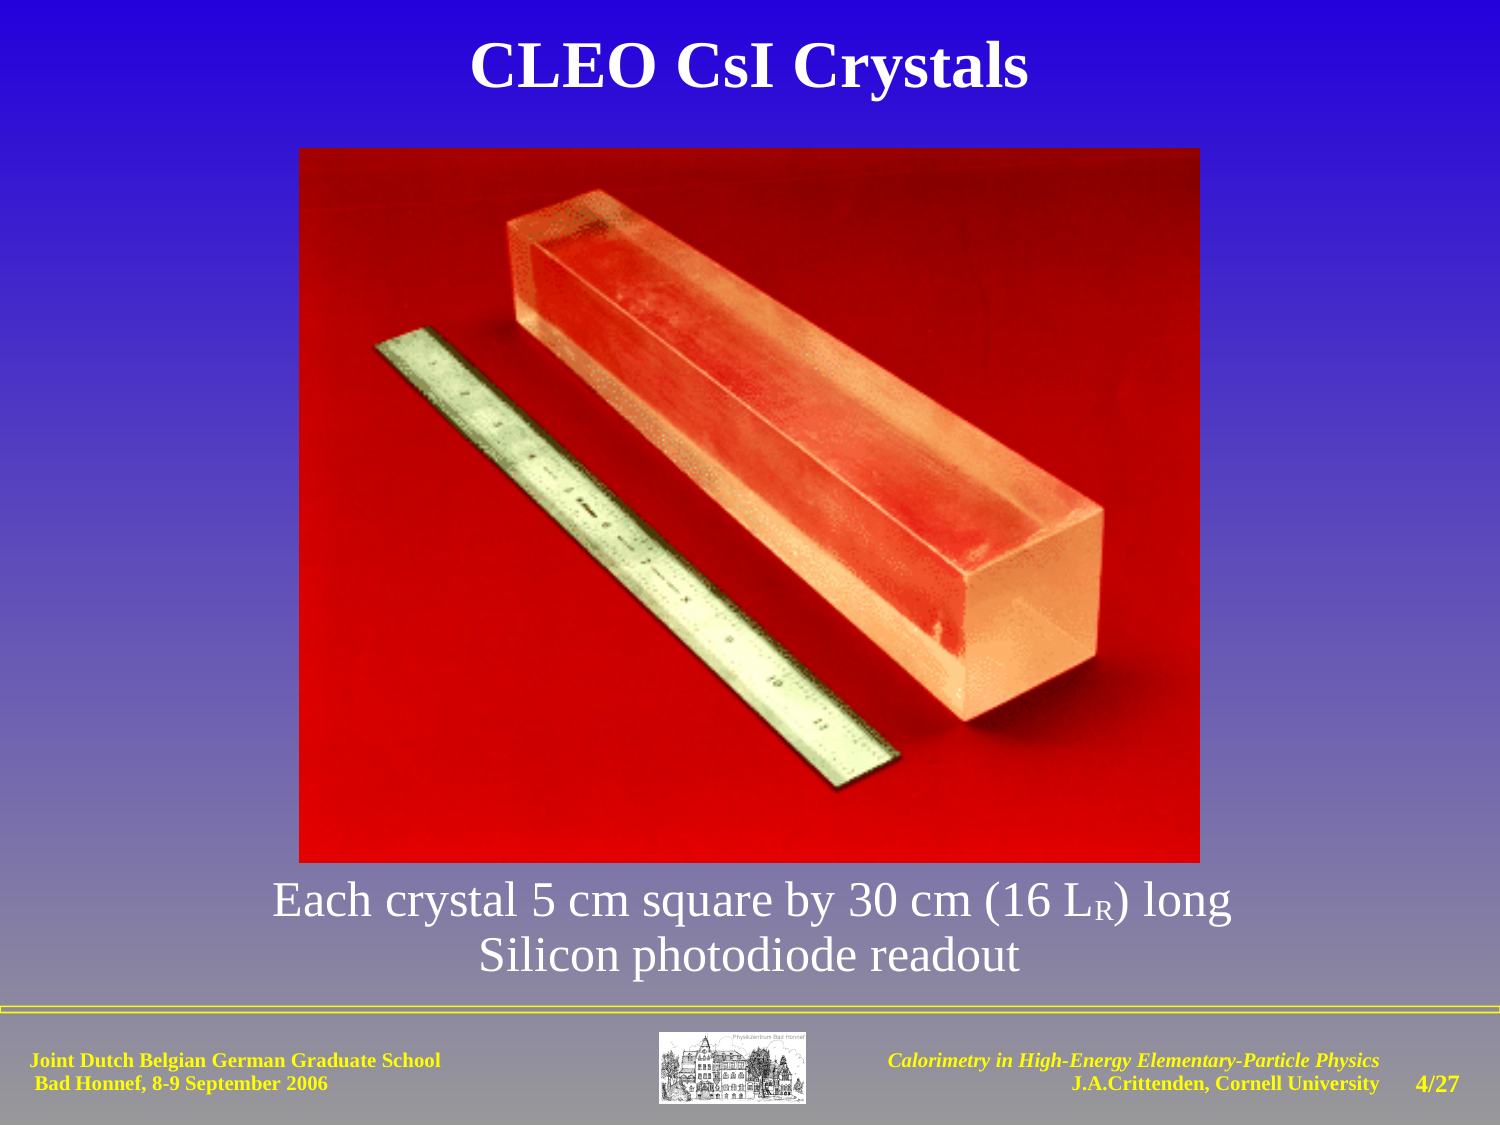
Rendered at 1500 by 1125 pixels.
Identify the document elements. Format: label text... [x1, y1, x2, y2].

picture [299, 148, 1200, 863]
title CLEO CsI Crystals [112, 0, 1388, 130]
picture [659, 1032, 806, 1104]
text_box Each crystal 5 cm square by 30 cm (16 LR) long Silicon photodiode readout [263, 871, 1236, 983]
